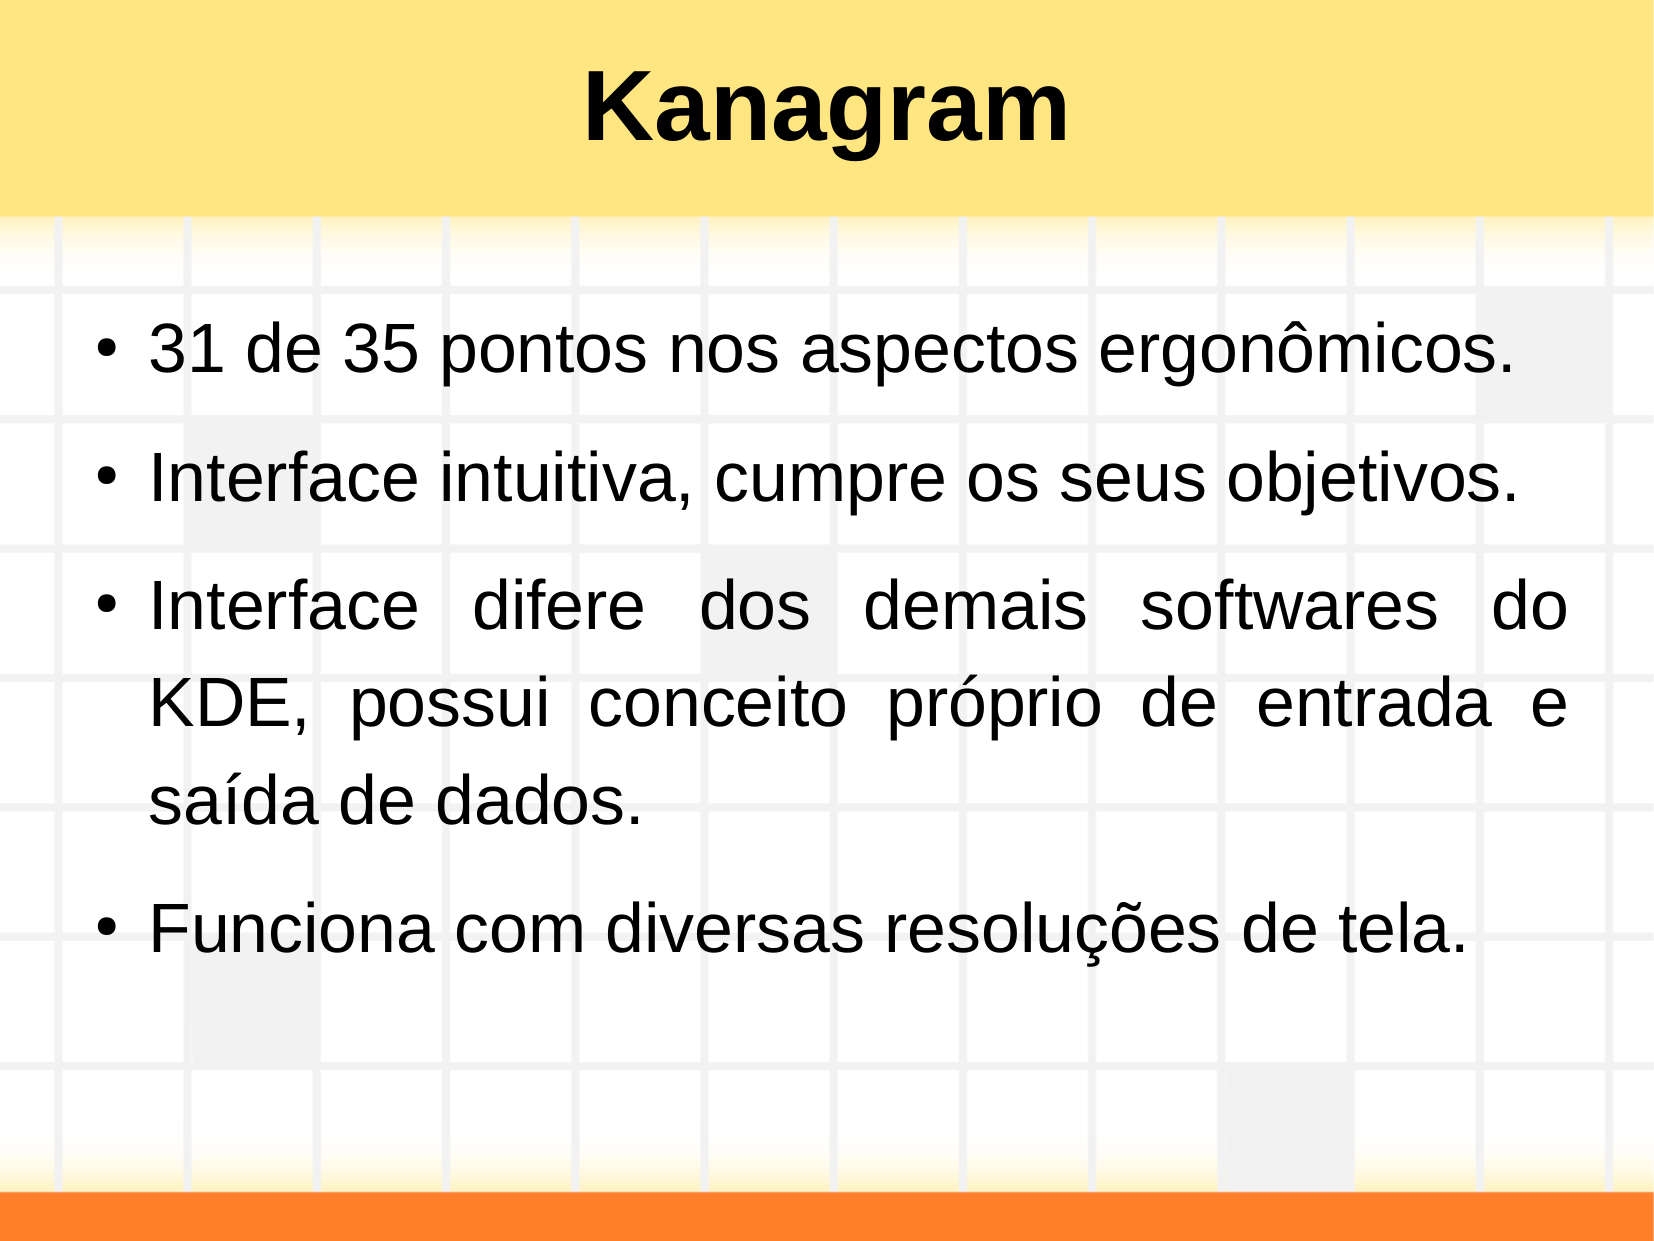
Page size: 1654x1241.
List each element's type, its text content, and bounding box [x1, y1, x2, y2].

list 31 de 35 pontos nos aspectos ergonômicos. Interface intuitiva, cumpre os seus objetivos. Interface difere dos demais softwares do KDE, possui conceito próprio de entrada e saída de dados. Funciona com diversas resoluções de tela. [82, 290, 1571, 1193]
picture [0, 0, 1654, 1241]
title Kanagram [82, 49, 1571, 257]
